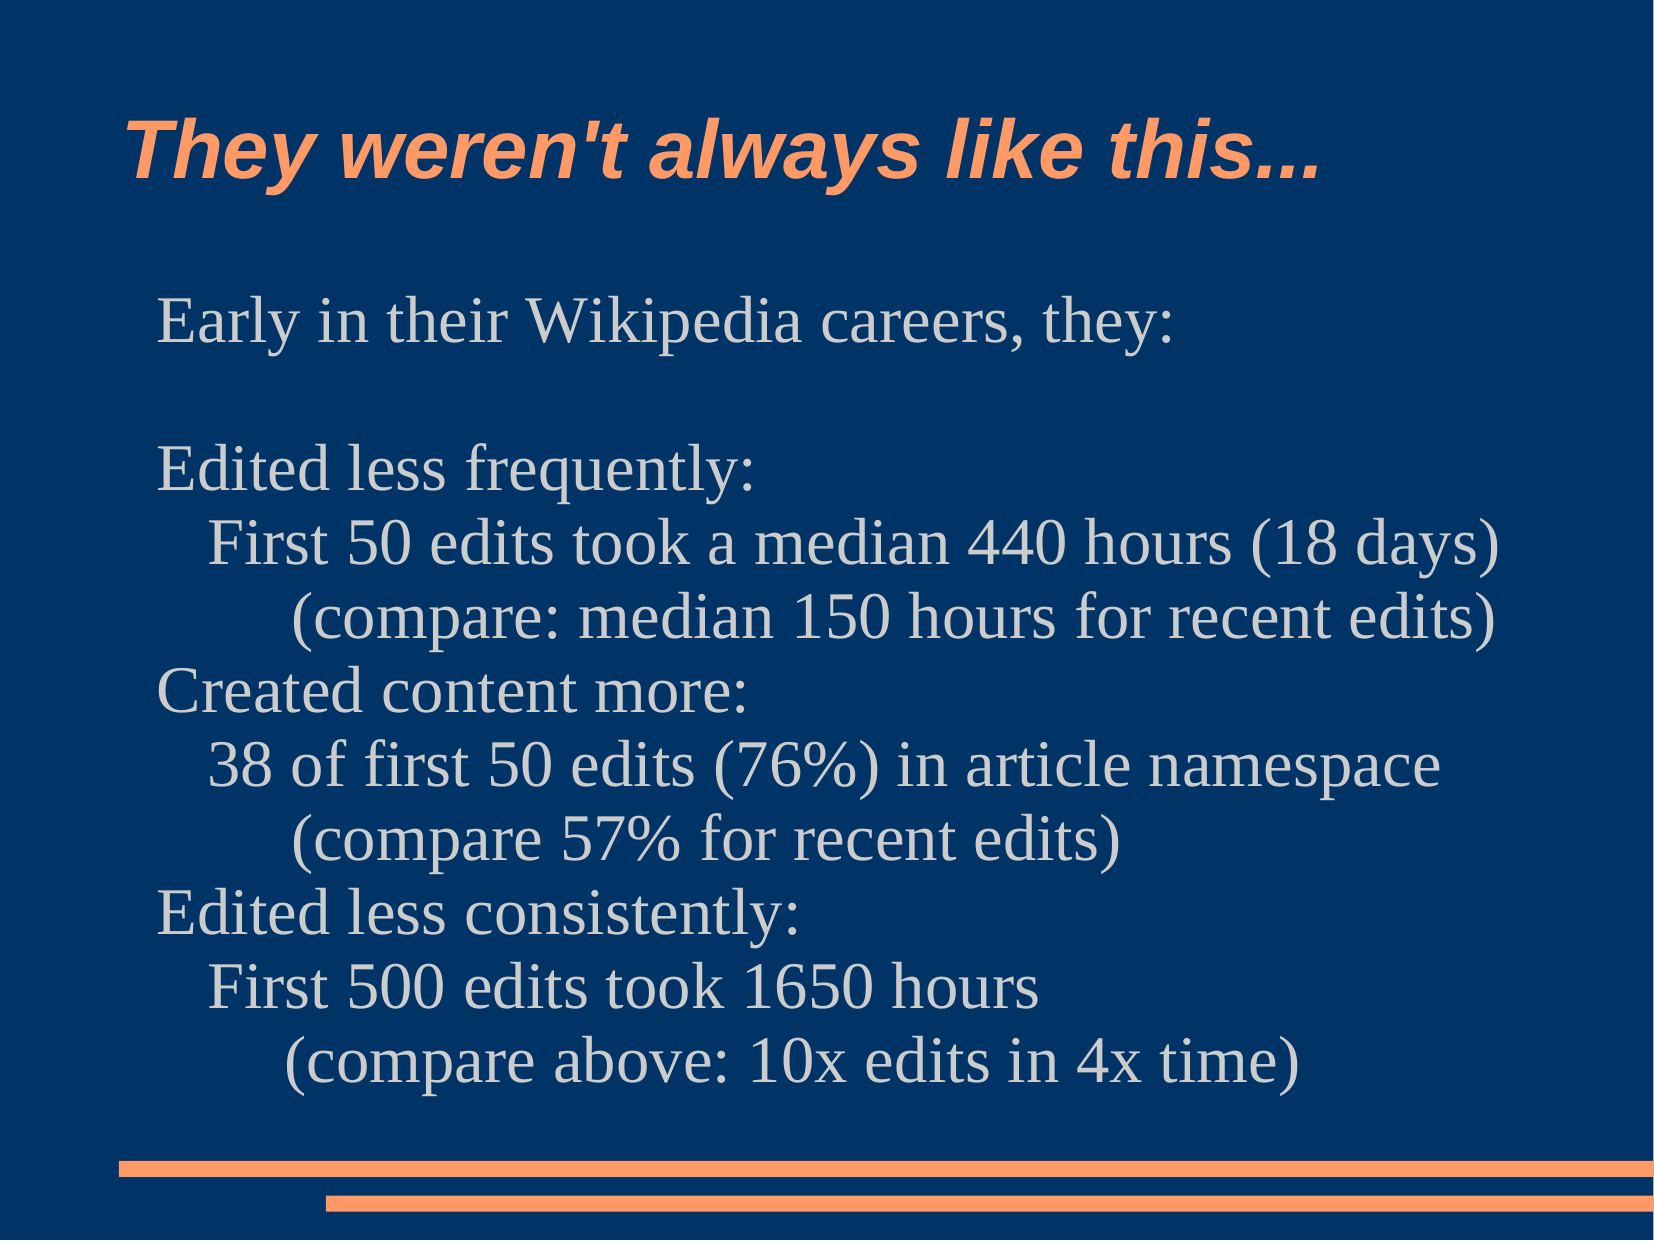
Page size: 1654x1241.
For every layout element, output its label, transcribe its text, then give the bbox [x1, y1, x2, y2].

subtitle Early in their Wikipedia careers, they: Edited less frequently: First 50 edits took a median 440 hours (18 days) (compare: median 150 hours for recent edits) Created content more: 38 of first 50 edits (76%) in article namespace (compare 57% for recent edits) Edited less consistently: First 500 edits took 1650 hours (compare above: 10x edits in 4x time) [121, 282, 1561, 1172]
title They weren't always like this... [121, 46, 1534, 254]
